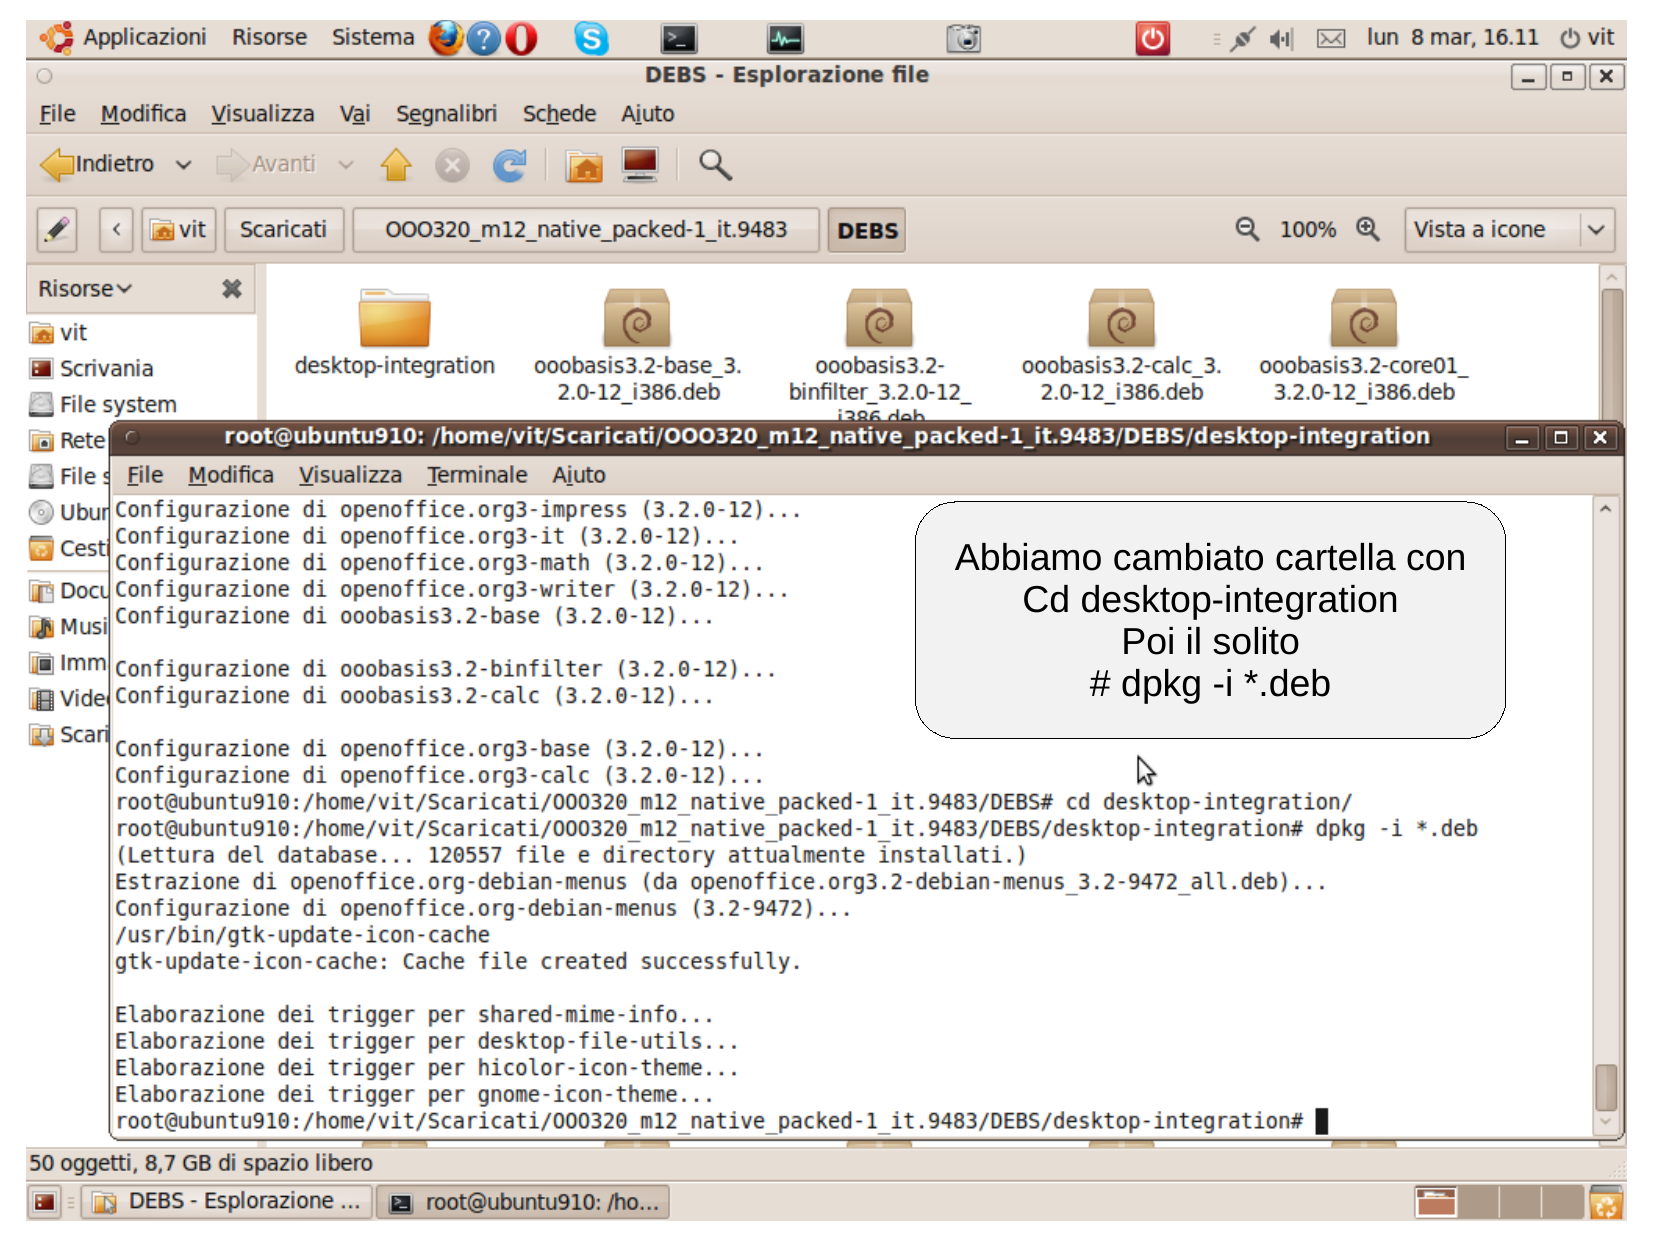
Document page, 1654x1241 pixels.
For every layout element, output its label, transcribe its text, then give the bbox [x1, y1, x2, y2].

text_box Abbiamo cambiato cartella con Cd desktop-integration Poi il solito # dpkg -i *.deb [915, 501, 1506, 739]
picture [0, 0, 1654, 1241]
